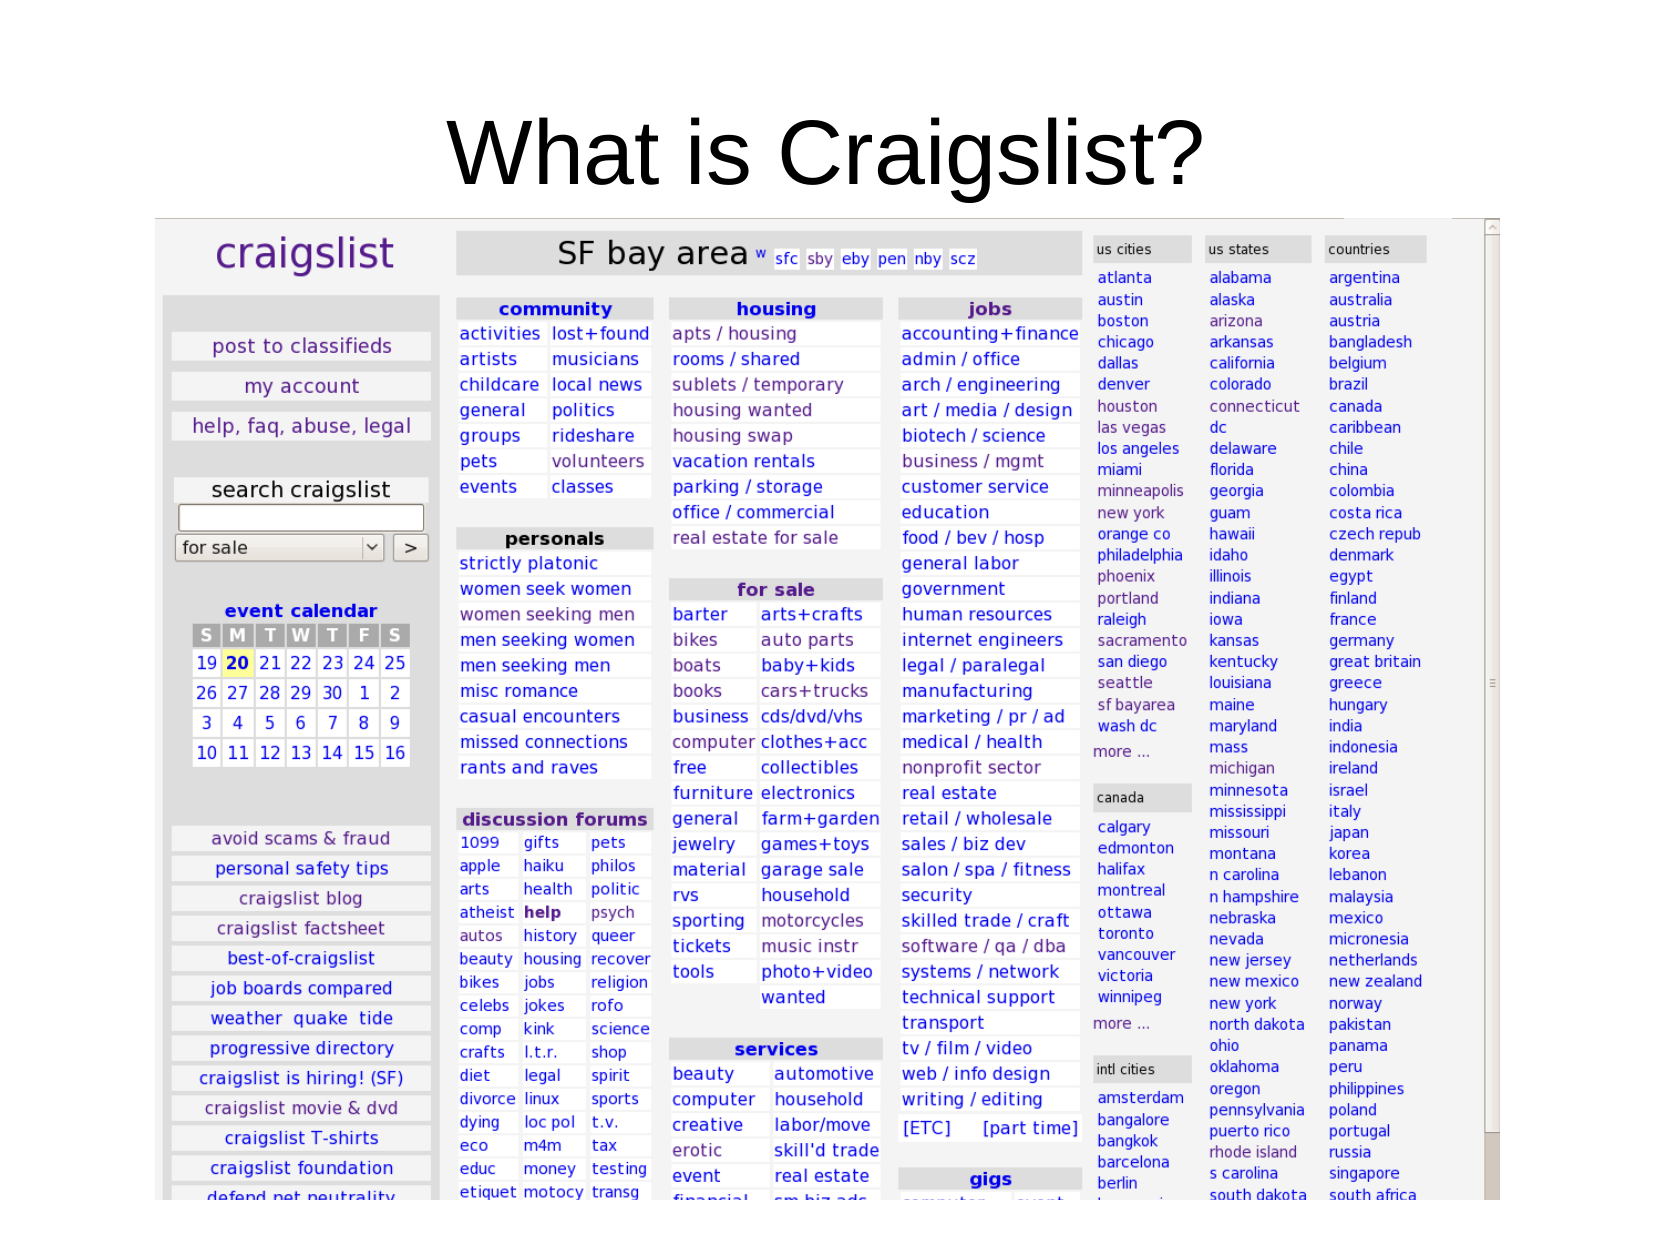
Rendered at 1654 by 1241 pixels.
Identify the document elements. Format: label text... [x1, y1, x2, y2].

title What is Craigslist? [82, 49, 1571, 257]
picture [154, 218, 1501, 1200]
